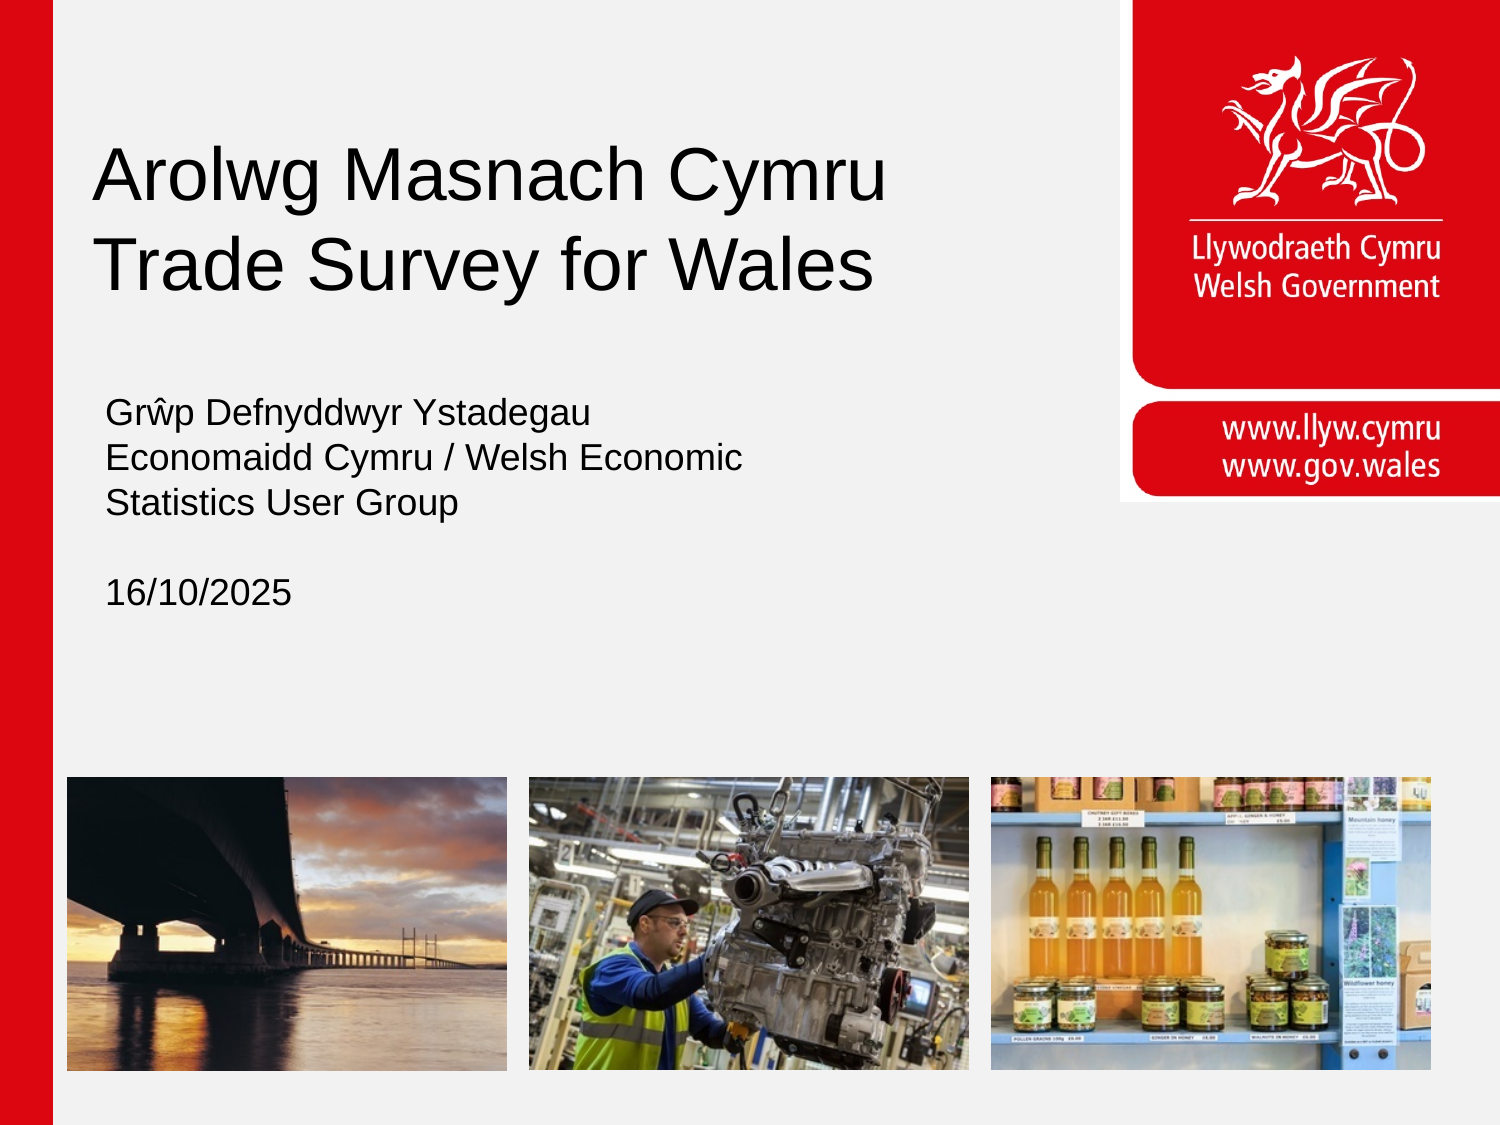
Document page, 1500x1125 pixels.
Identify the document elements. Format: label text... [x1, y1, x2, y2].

picture [529, 777, 969, 1070]
text_box Arolwg Masnach Cymru Trade Survey for Wales [77, 117, 1025, 406]
picture [991, 777, 1431, 1070]
picture [67, 777, 507, 1071]
text_box Grŵp Defnyddwyr Ystadegau Economaidd Cymru / Welsh Economic Statistics User Group 16/10/2025 [90, 406, 806, 670]
picture [1119, 0, 1500, 502]
